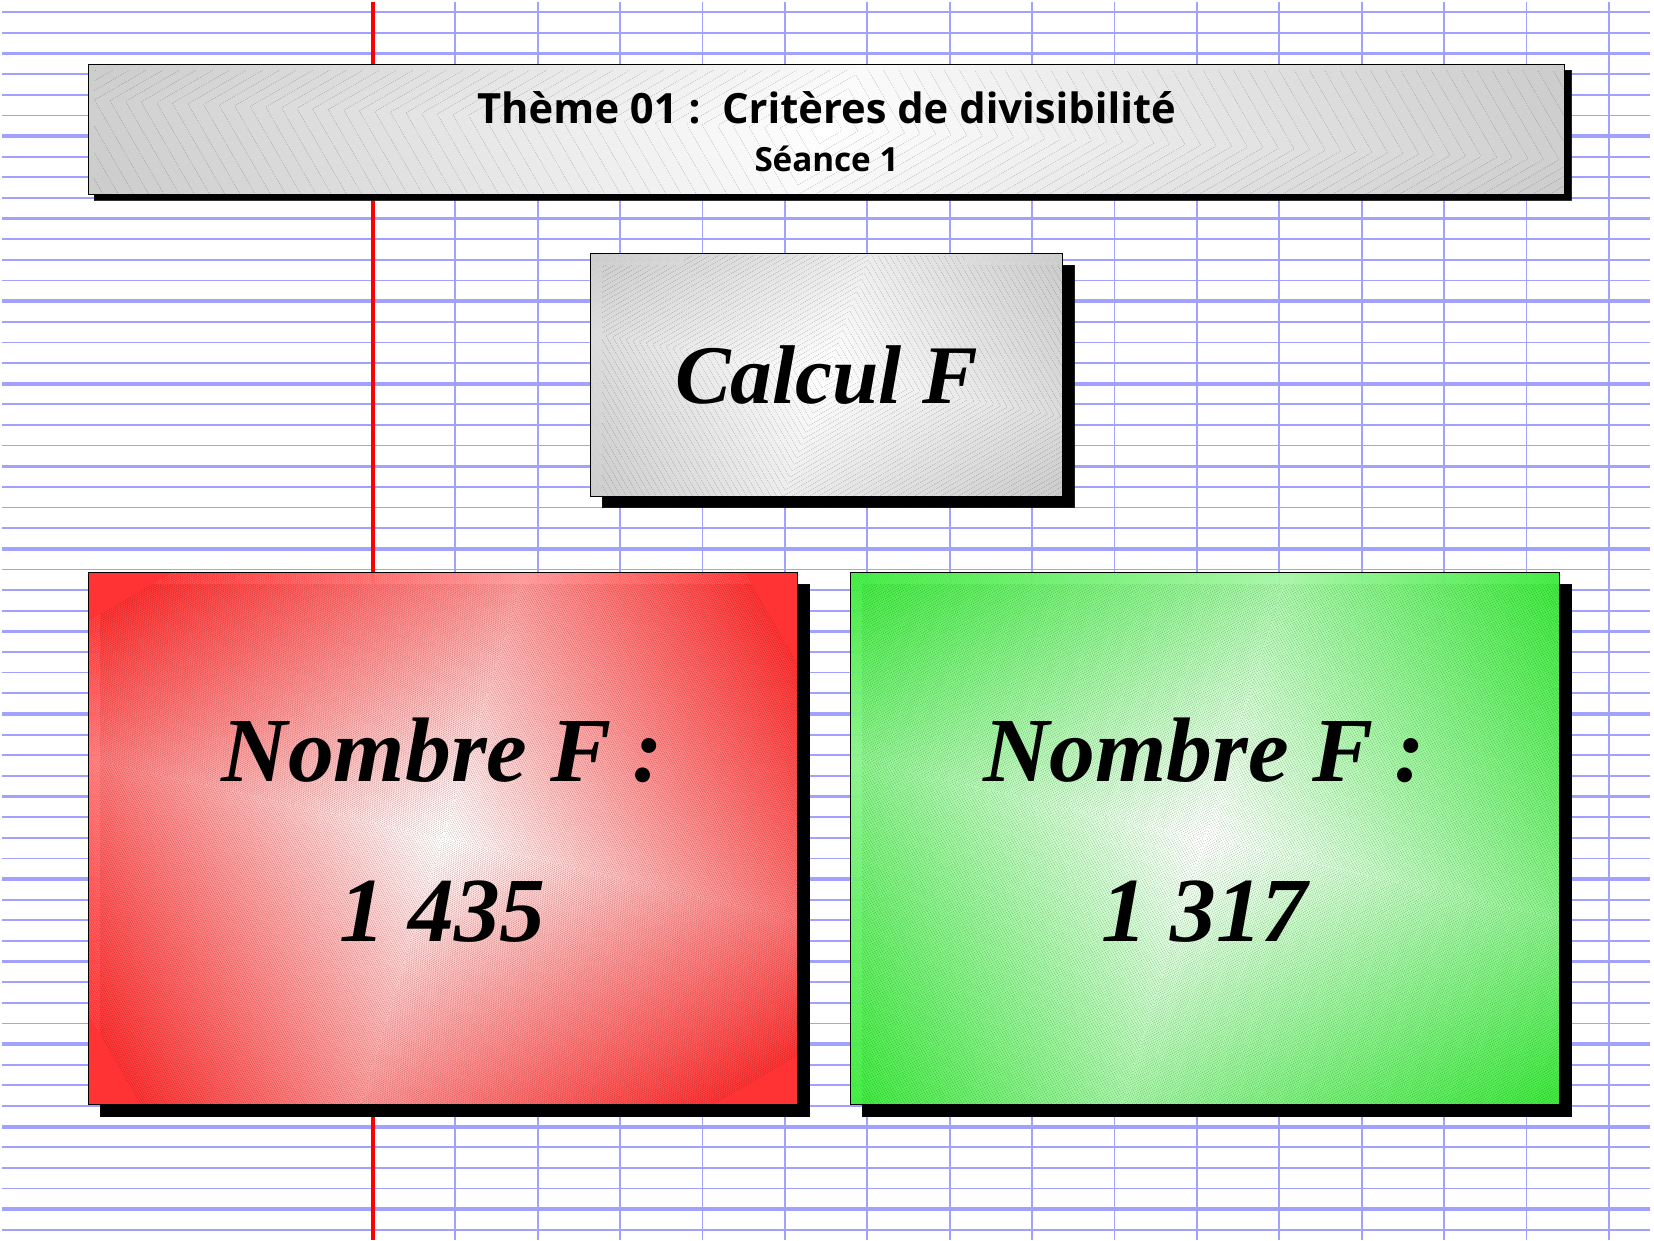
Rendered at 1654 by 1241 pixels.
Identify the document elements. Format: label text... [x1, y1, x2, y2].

picture [0, 0, 1654, 1241]
text_box Calcul F [590, 253, 1063, 497]
text_box Nombre F : 1 435 [88, 572, 798, 1105]
text_box Nombre F : 1 317 [850, 572, 1560, 1105]
text_box Thème 01 : Critères de divisibilité Séance 1 [88, 64, 1565, 195]
